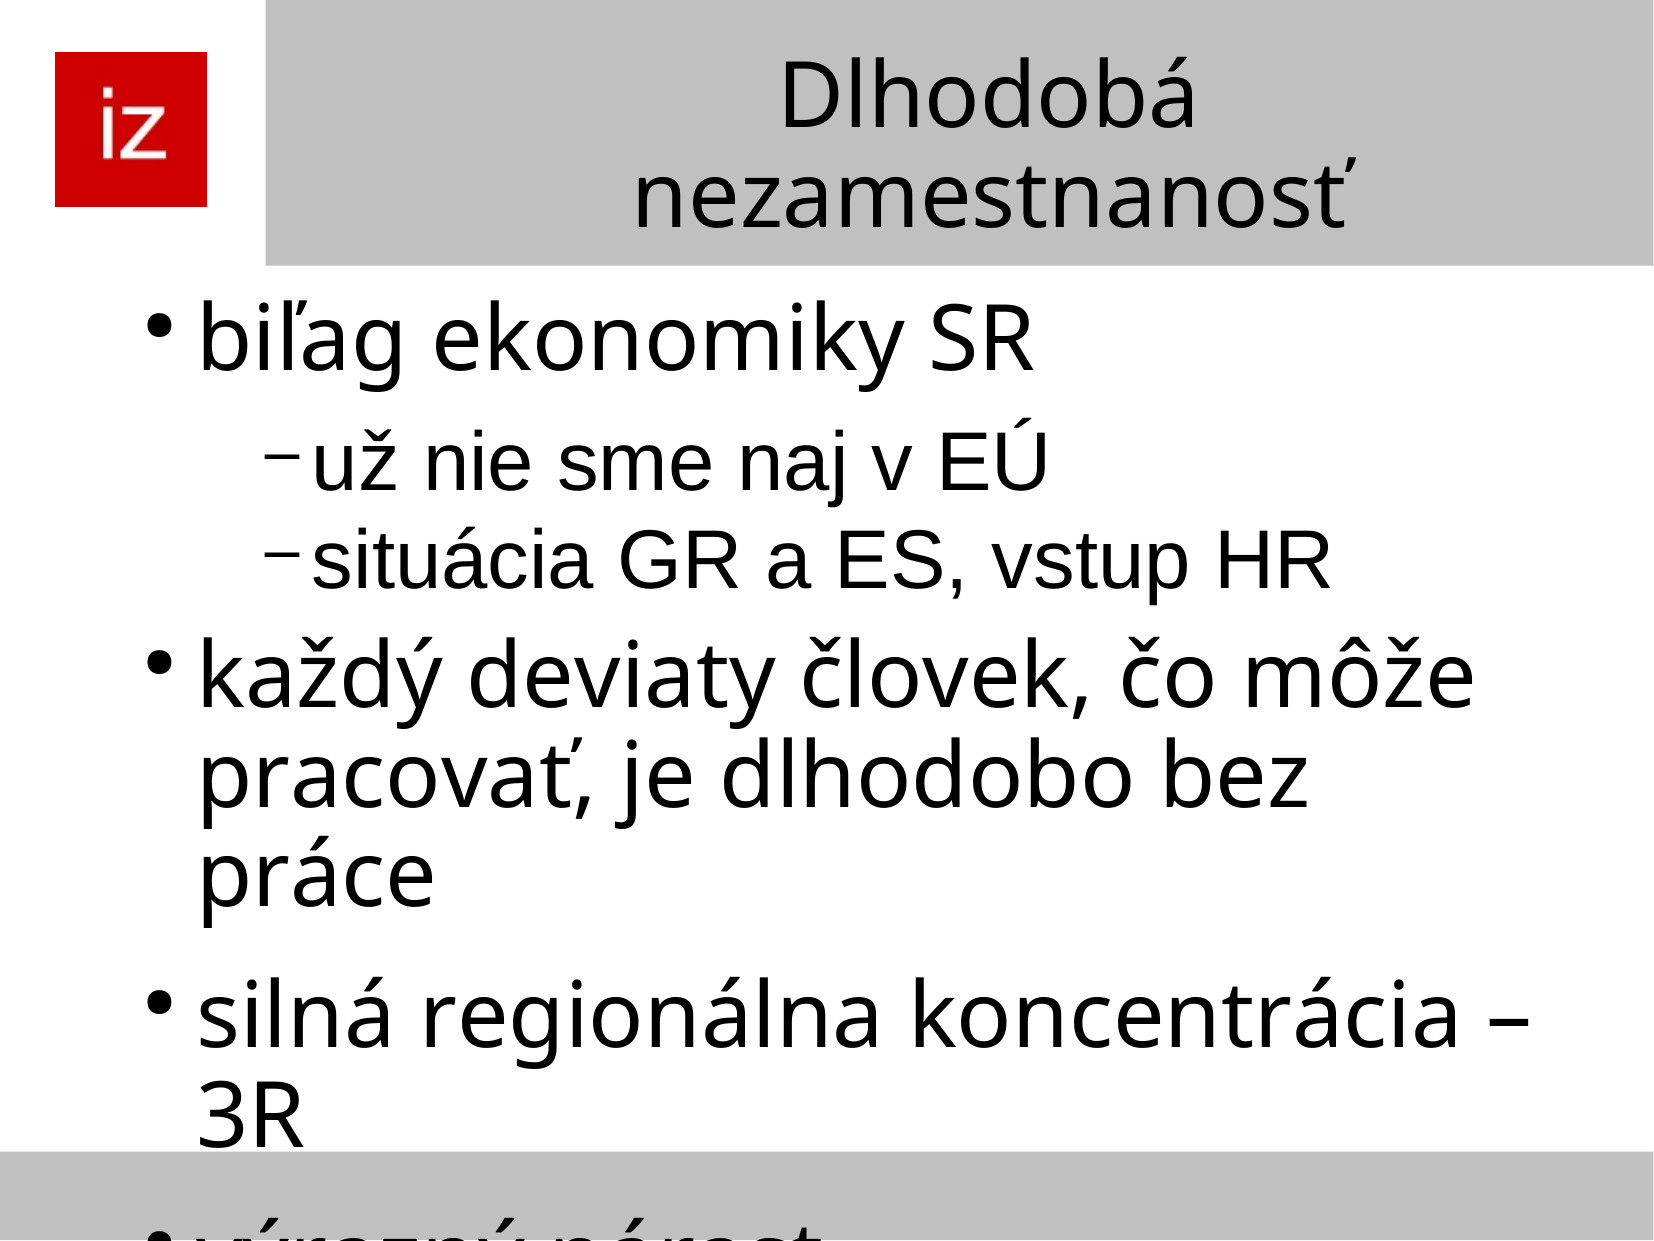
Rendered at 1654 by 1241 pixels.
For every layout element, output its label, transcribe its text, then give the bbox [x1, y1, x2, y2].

list biľag ekonomiky SR už nie sme naj v EÚ situácia GR a ES, vstup HR každý deviaty človek, čo môže pracovať, je dlhodobo bez práce silná regionálna koncentrácia – 3R výrazný nárast nezamestnaných nad 4r o 18% [29, 290, 1571, 1116]
picture [55, 52, 207, 207]
title Dlhodobá nezamestnanosť [413, 44, 1565, 251]
